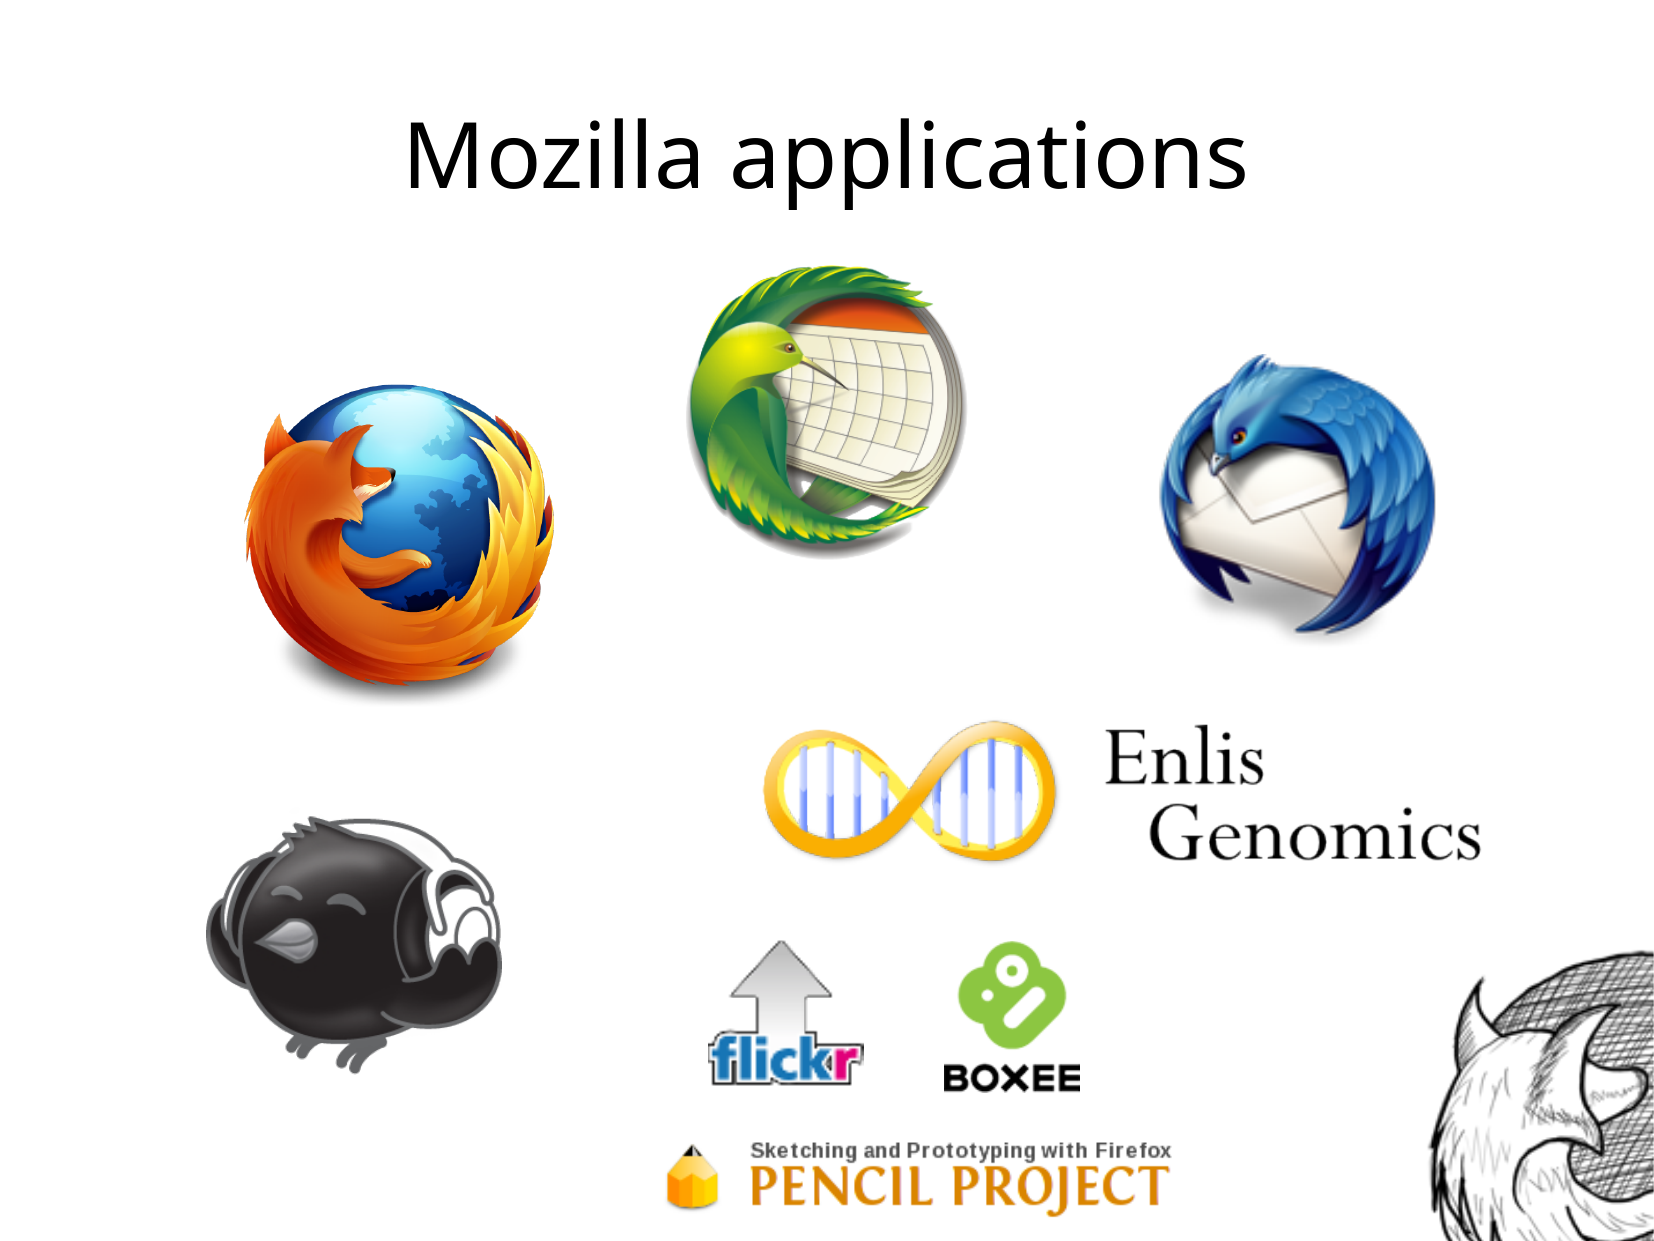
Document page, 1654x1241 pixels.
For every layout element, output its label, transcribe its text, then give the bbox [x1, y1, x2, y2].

picture [731, 708, 1565, 876]
picture [631, 1121, 1182, 1234]
picture [1386, 915, 1654, 1241]
title Mozilla applications [82, 56, 1571, 250]
picture [944, 941, 1080, 1093]
picture [679, 265, 975, 562]
picture [206, 797, 502, 1093]
picture [236, 383, 562, 709]
picture [1151, 354, 1447, 650]
picture [708, 937, 864, 1093]
